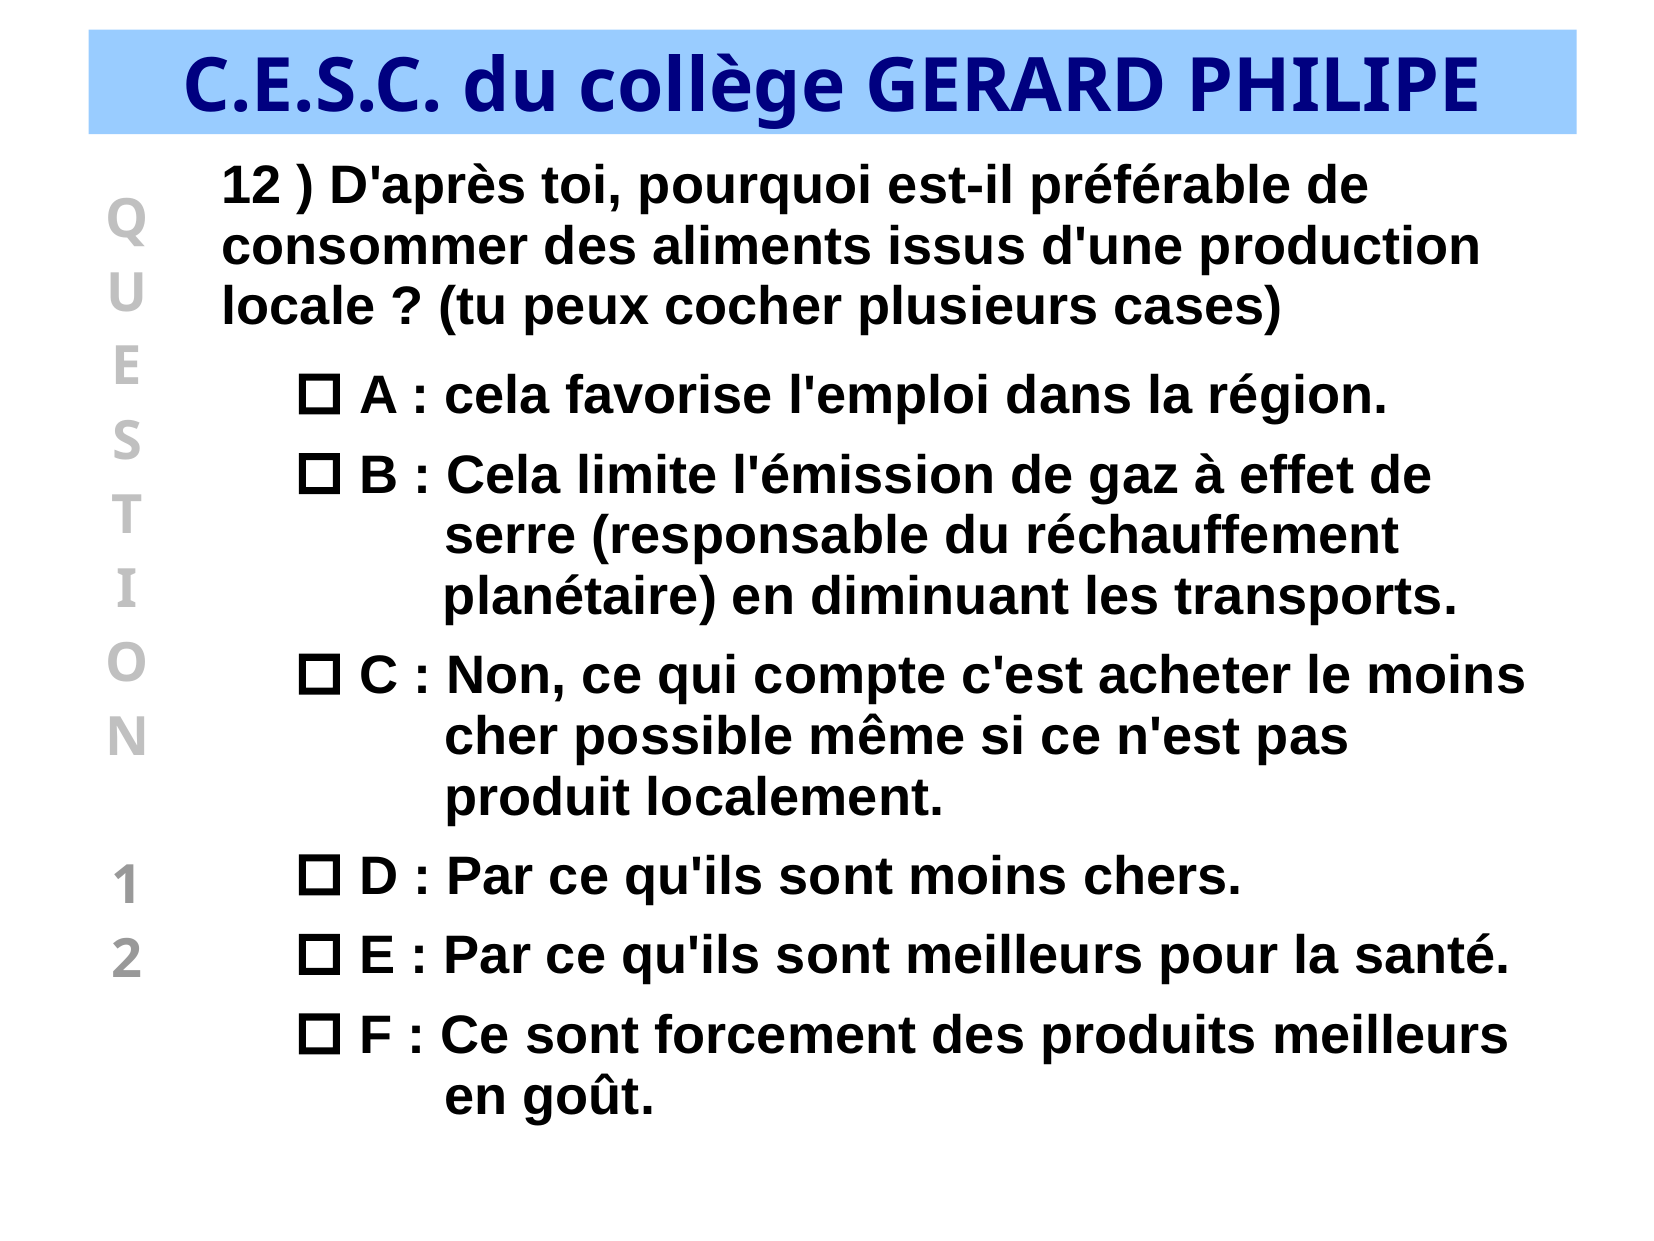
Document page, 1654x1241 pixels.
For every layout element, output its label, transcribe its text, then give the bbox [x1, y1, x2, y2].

title C.E.S.C. du collège GERARD PHILIPE [88, 29, 1577, 135]
text_box Q U E S T I O N 12 [88, 171, 166, 1080]
text_box 12 ) D'après toi, pourquoi est-il préférable de consommer des aliments issus d'une production locale ? (tu peux cocher plusieurs cases)  A : cela favorise l'emploi dans la région.  B : Cela limite l'émission de gaz à effet de serre (responsable du réchauffement planétaire) en diminuant les transports.  C : Non, ce qui compte c'est acheter le moins cher possible même si ce n'est pas produit localement.  D : Par ce qu'ils sont moins chers.  E : Par ce qu'ils sont meilleurs pour la santé.  F : Ce sont forcement des produits meilleurs en goût. [206, 147, 1565, 1199]
